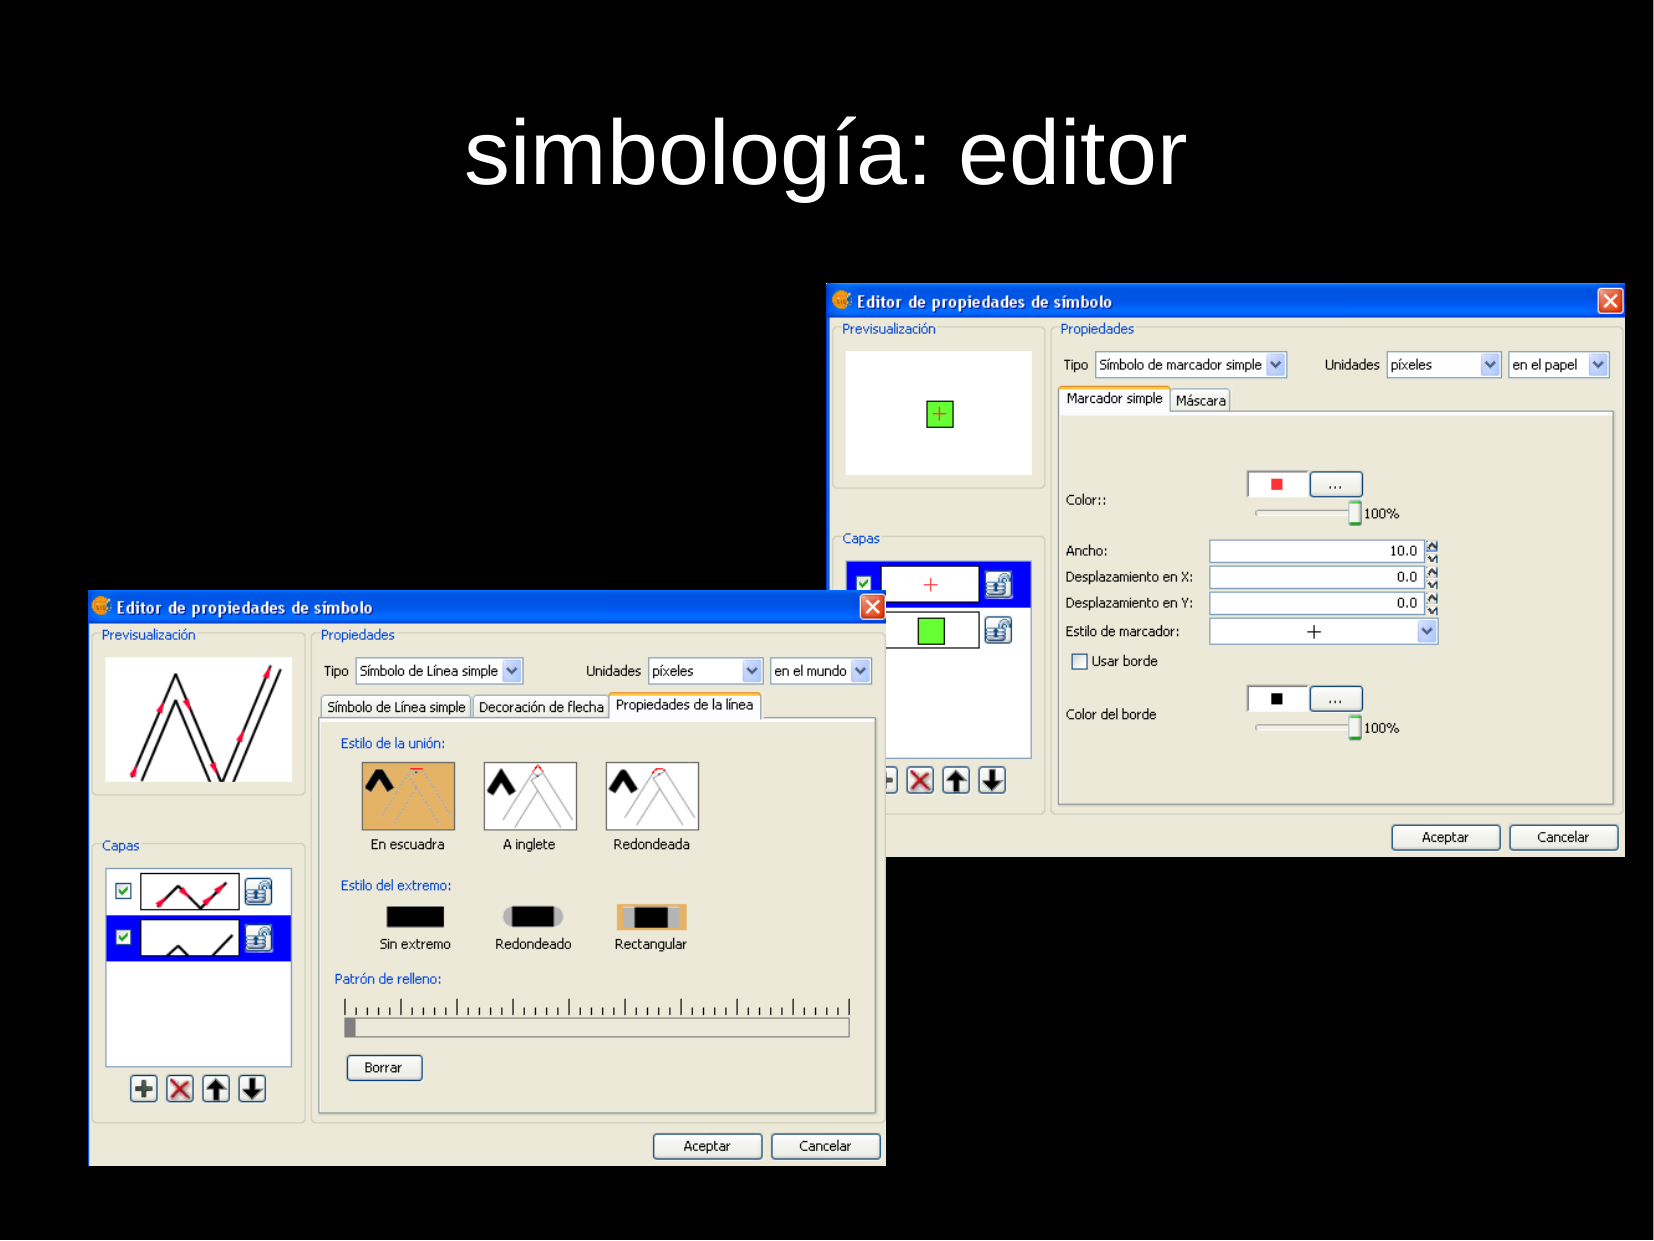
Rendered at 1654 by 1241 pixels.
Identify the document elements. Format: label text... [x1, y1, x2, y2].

picture [88, 283, 1625, 1166]
title simbología: editor [82, 49, 1571, 257]
